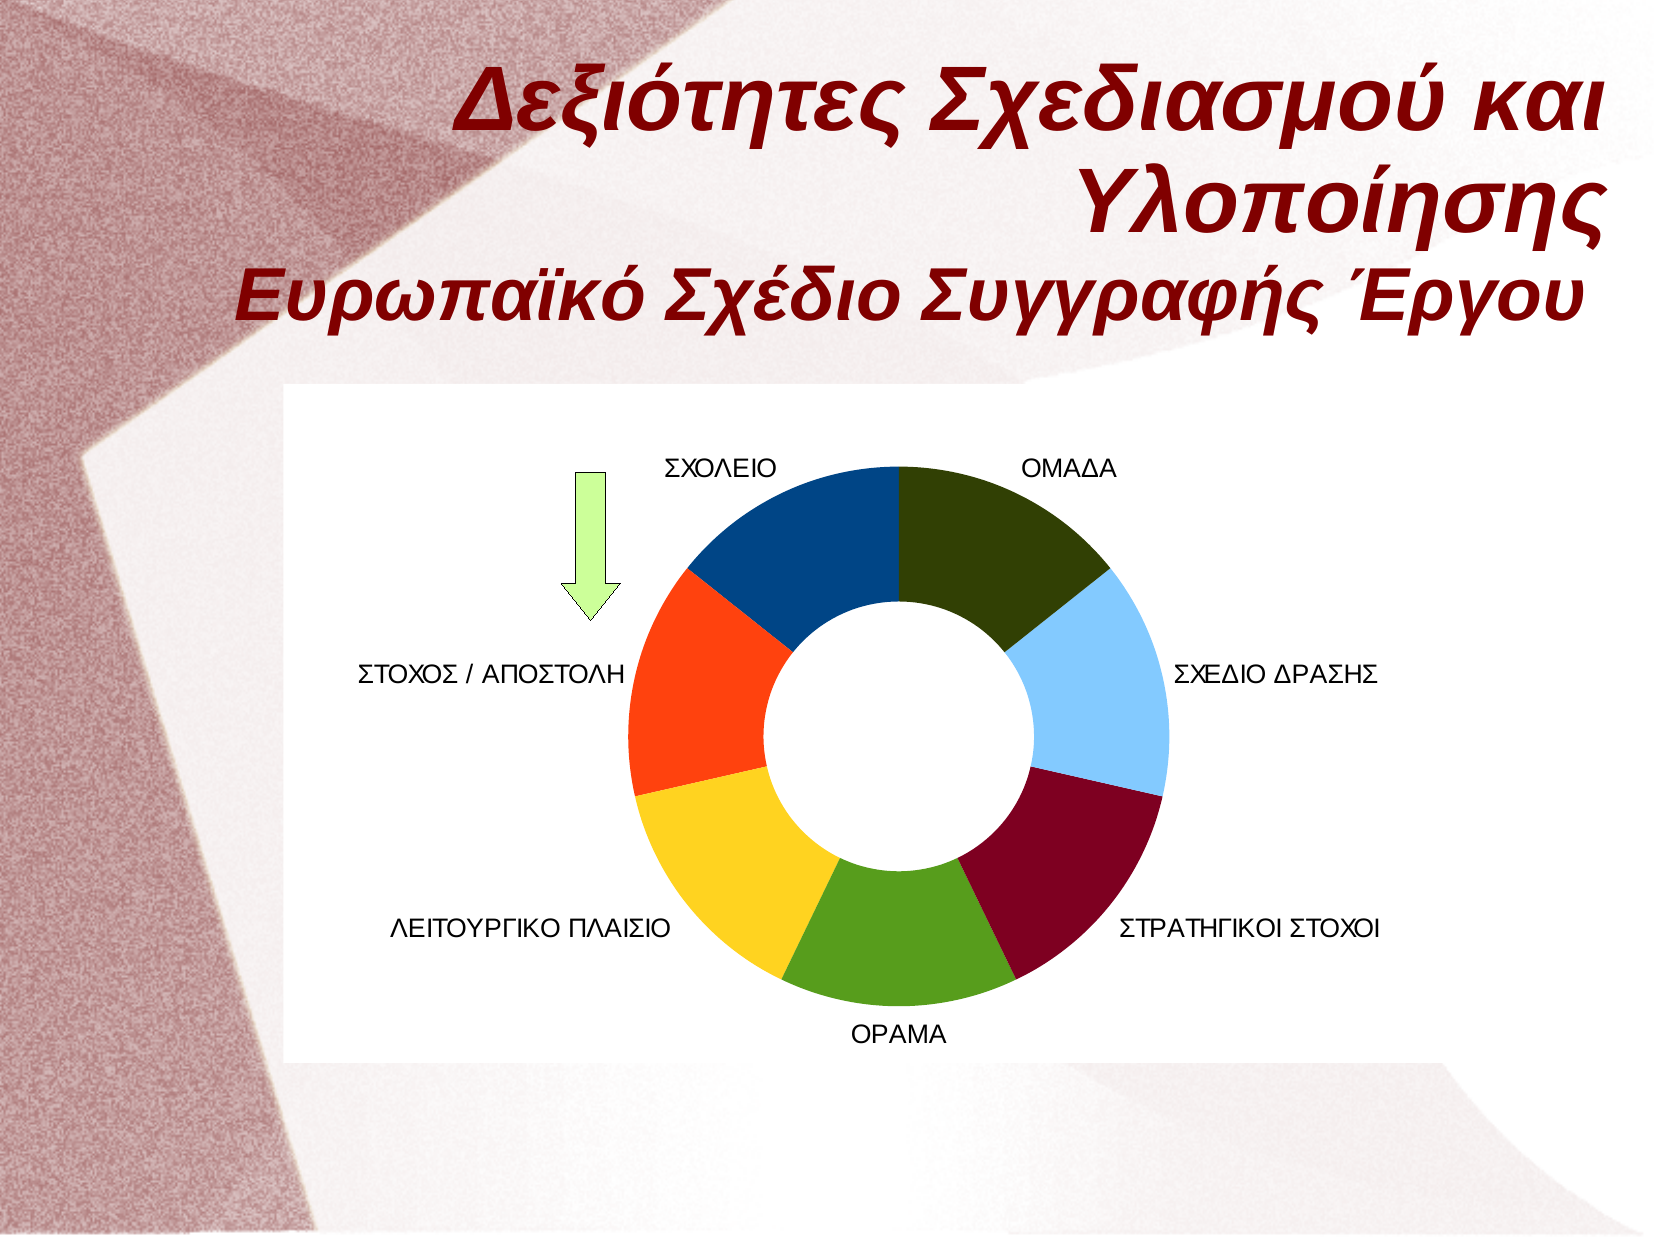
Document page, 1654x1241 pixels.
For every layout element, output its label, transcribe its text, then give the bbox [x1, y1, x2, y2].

picture [0, 0, 1654, 1241]
text_box [561, 472, 621, 621]
title Δεξιότητες Σχεδιασμού και Υλοποίησης Ευρωπαϊκό Σχέδιο Συγγραφής Έργου [61, 29, 1609, 355]
